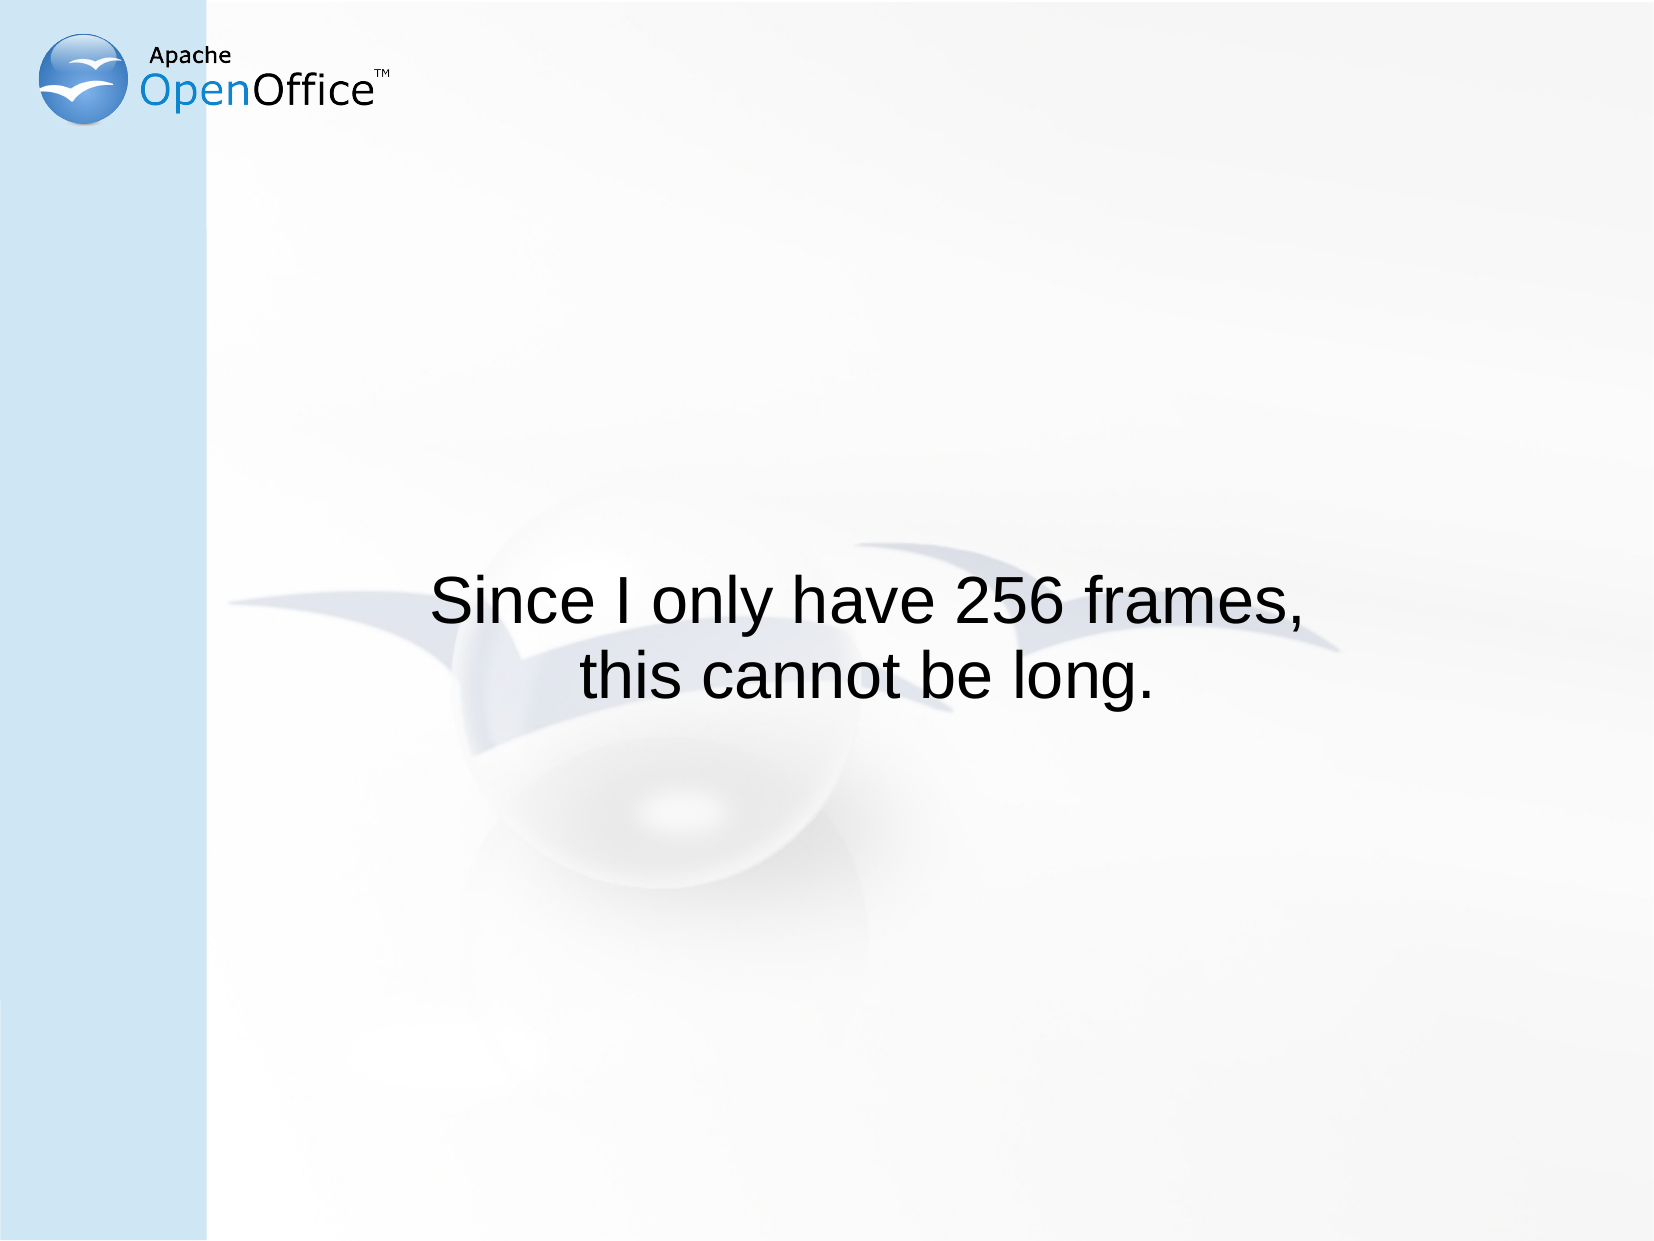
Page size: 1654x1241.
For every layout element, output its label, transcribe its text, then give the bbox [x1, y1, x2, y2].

subtitle Since I only have 256 frames, this cannot be long. [165, 108, 1571, 1168]
picture [35, 2, 1654, 1241]
